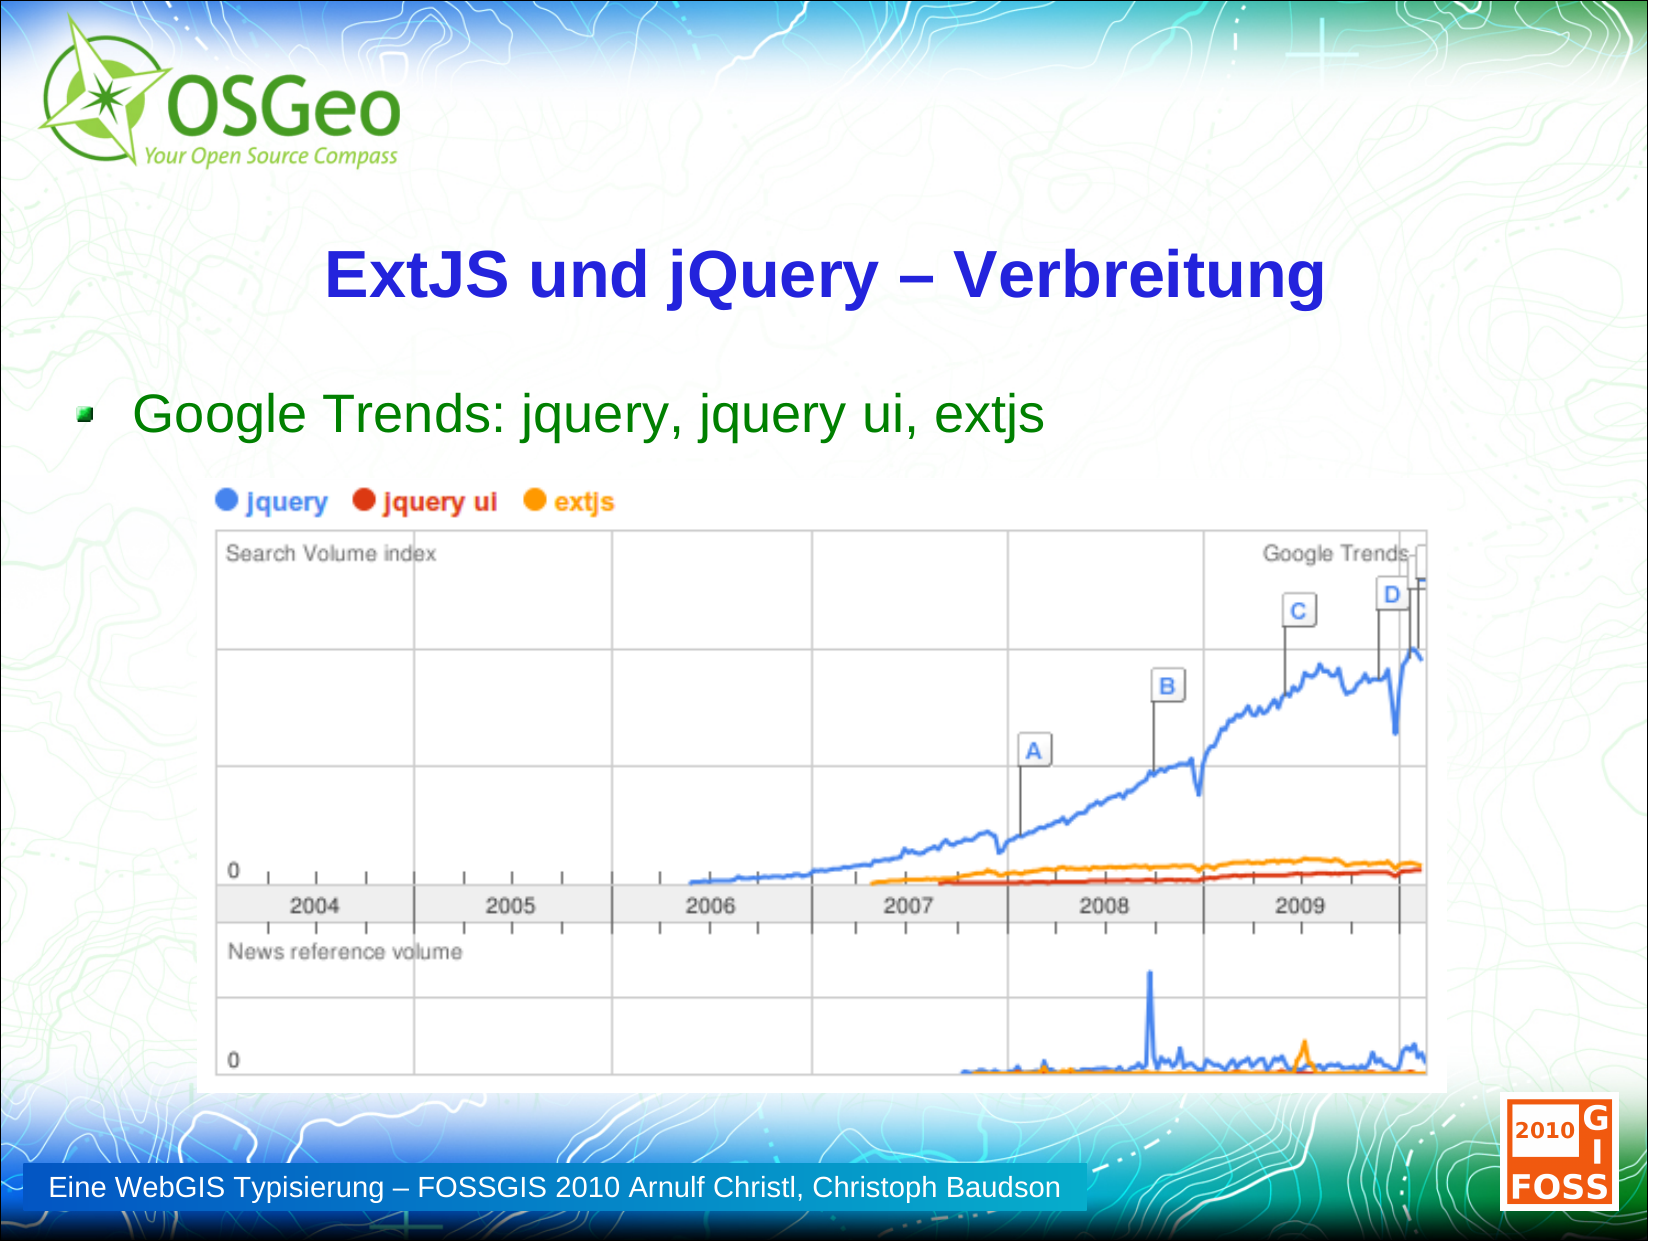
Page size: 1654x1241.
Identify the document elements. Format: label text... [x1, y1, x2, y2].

list Google Trends: jquery, jquery ui, extjs [76, 383, 1565, 1188]
picture [1, 1, 1647, 1240]
title ExtJS und jQuery – Verbreitung [82, 208, 1571, 342]
